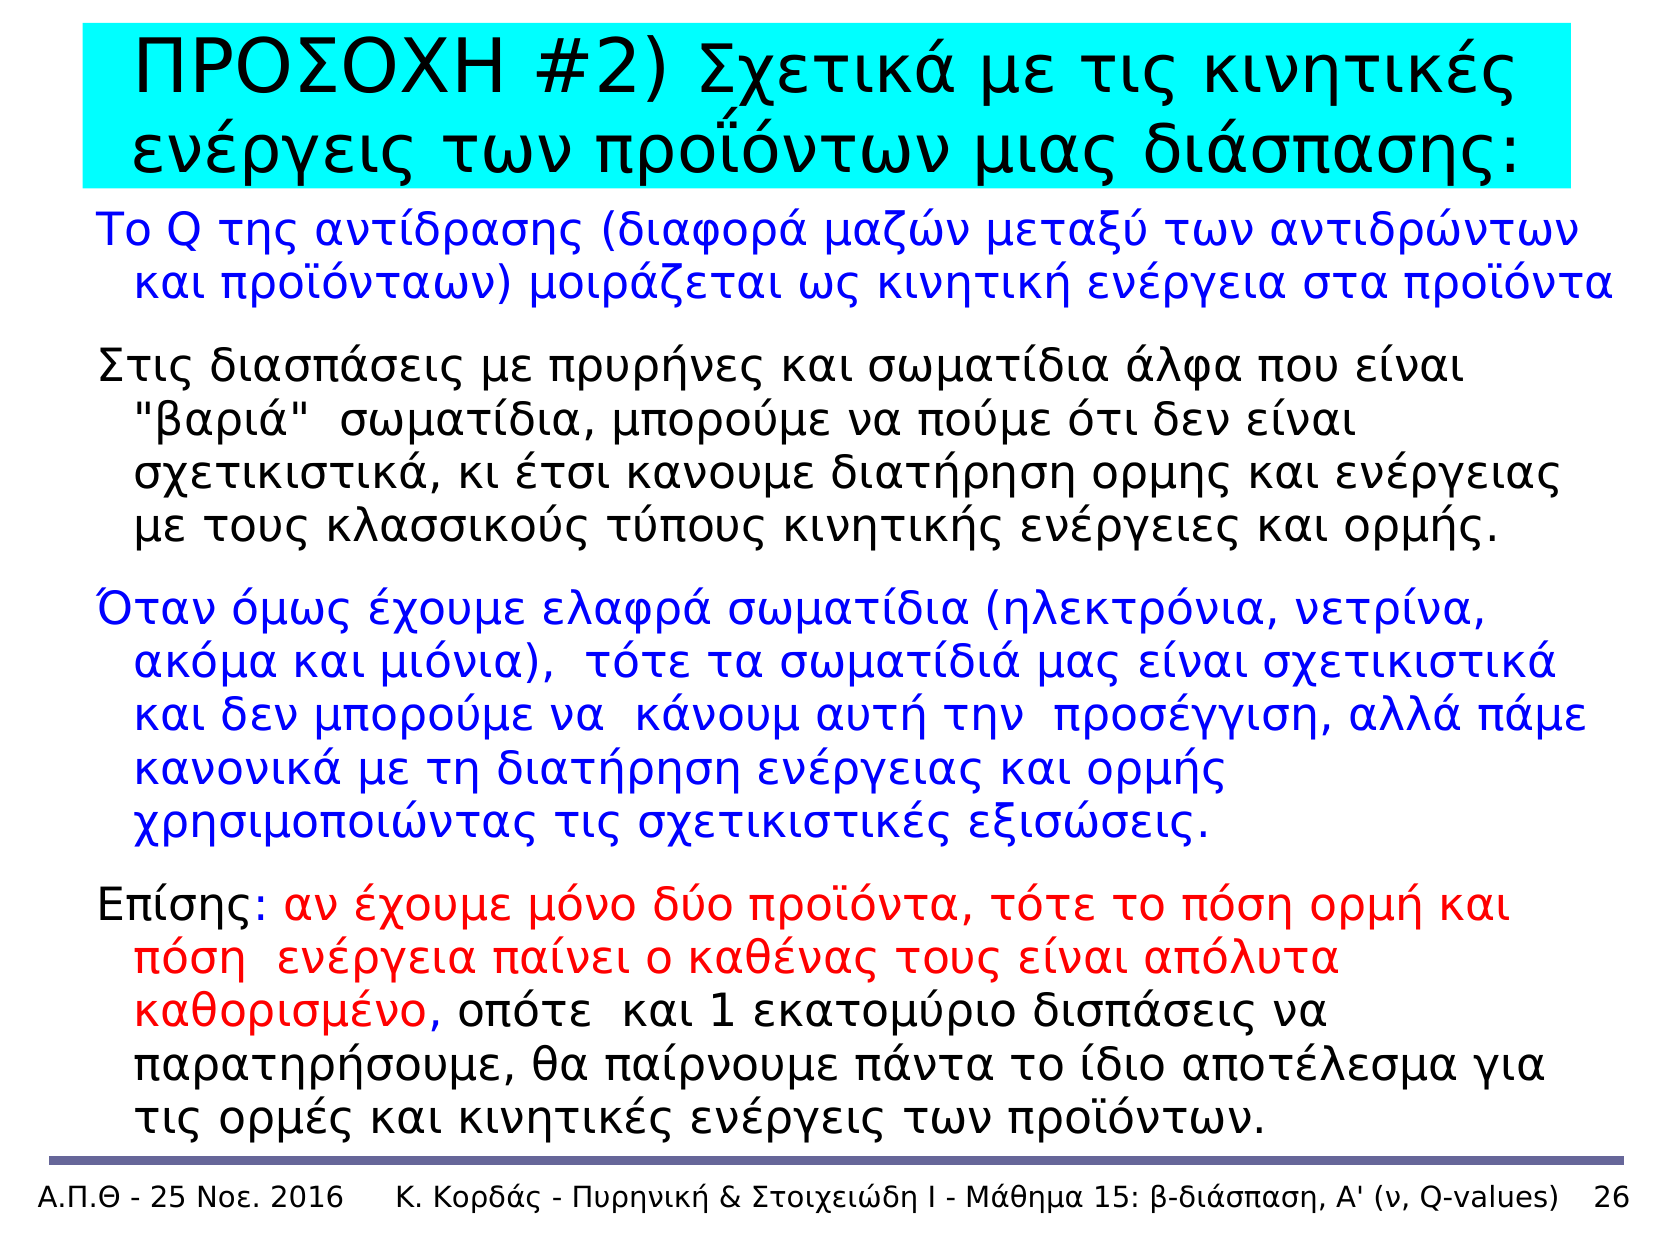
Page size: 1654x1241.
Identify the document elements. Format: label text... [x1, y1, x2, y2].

title ΠΡΟΣΟΧΗ #2) Σχετικά με τις κινητικές ενέργεις των προΐόντων μιας διάσπασης: [82, 22, 1571, 189]
list Το Q της αντίδρασης (διαφορά μαζών μεταξύ των αντιδρώντων και προϊόνταων) μοιράζεται ως κινητική ενέργεια στα προϊόντα Στις διασπάσεις με πρυρήνες και σωματίδια άλφα που είναι "βαριά" σωματίδια, μπορούμε να πούμε ότι δεν είναι σχετικιστικά, κι έτσι κανουμε διατήρηση ορμης και ενέργειας με τους κλασσικούς τύπους κινητικής ενέργειες και ορμής. Όταν όμως έχουμε ελαφρά σωματίδια (ηλεκτρόνια, νετρίνα, ακόμα και μιόνια), τότε τα σωματίδιά μας είναι σχετικιστικά και δεν μπορούμε να κάνουμ αυτή την προσέγγιση, αλλά πάμε κανονικά με τη διατήρηση ενέργειας και ορμής χρησιμοποιώντας τις σχετικιστικές εξισώσεις. Επίσης: αν έχουμε μόνο δύο προϊόντα, τότε το πόση ορμή και πόση ενέργεια παίνει ο καθένας τους είναι απόλυτα καθορισμένο, οπότε και 1 εκατομύριο δισπάσεις να παρατηρήσουμε, θα παίρνουμε πάντα το ίδιο αποτέλεσμα για τις ορμές και κινητικές ενέργεις των προϊόντων. [59, 203, 1630, 1236]
